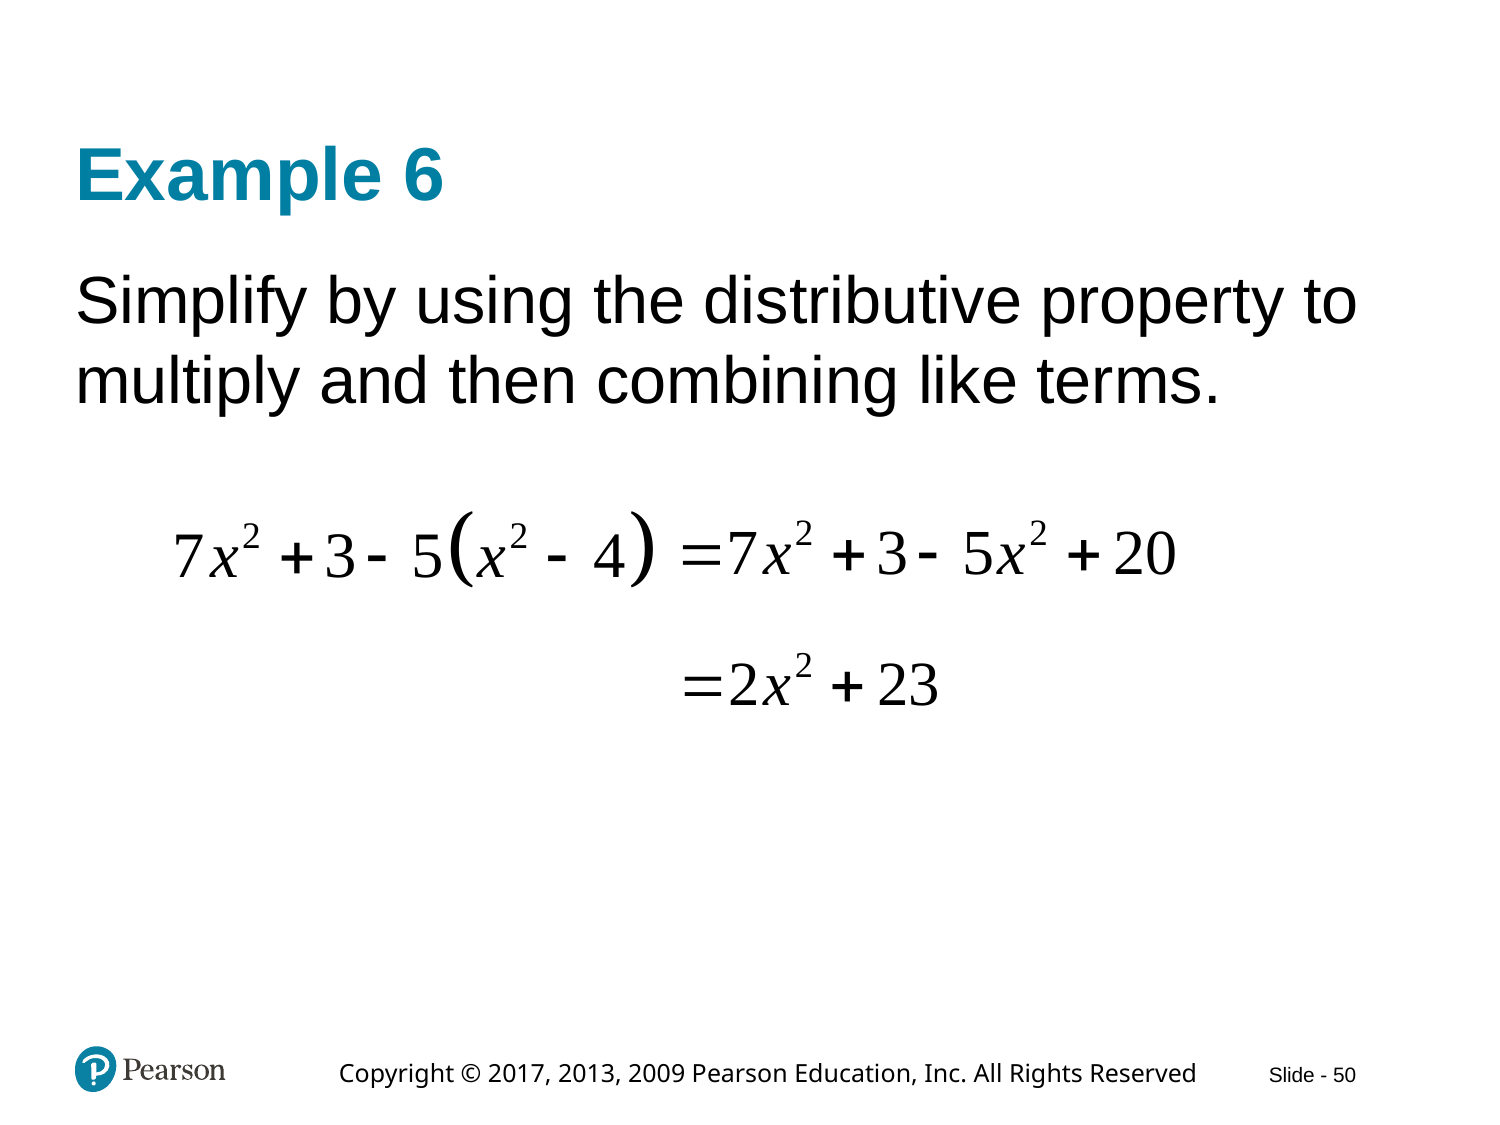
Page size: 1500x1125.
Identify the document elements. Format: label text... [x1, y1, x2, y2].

chart [169, 507, 654, 615]
chart [675, 642, 941, 713]
title Example 6 [75, 35, 1425, 216]
list Simplify by using the distributive property to multiply and then combining like terms. [75, 256, 1425, 425]
chart [672, 510, 1181, 582]
